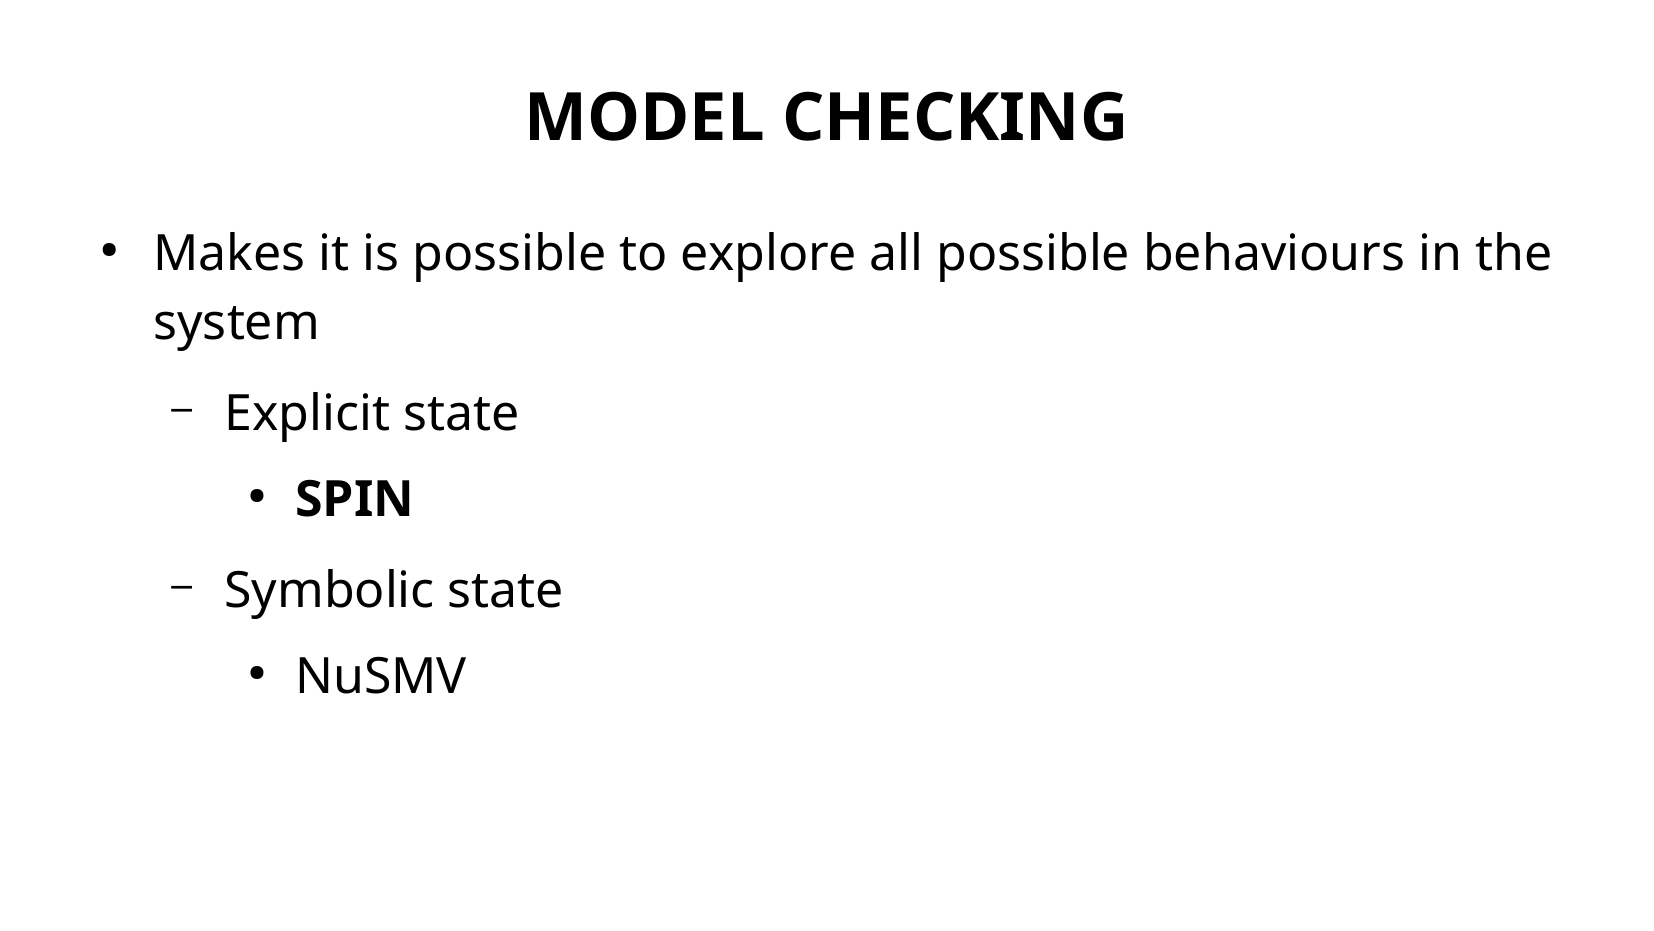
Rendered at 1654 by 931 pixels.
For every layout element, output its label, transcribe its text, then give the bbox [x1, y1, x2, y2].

list Makes it is possible to explore all possible behaviours in the system Explicit state SPIN Symbolic state NuSMV [82, 217, 1571, 757]
title MODEL CHECKING [82, 36, 1571, 193]
